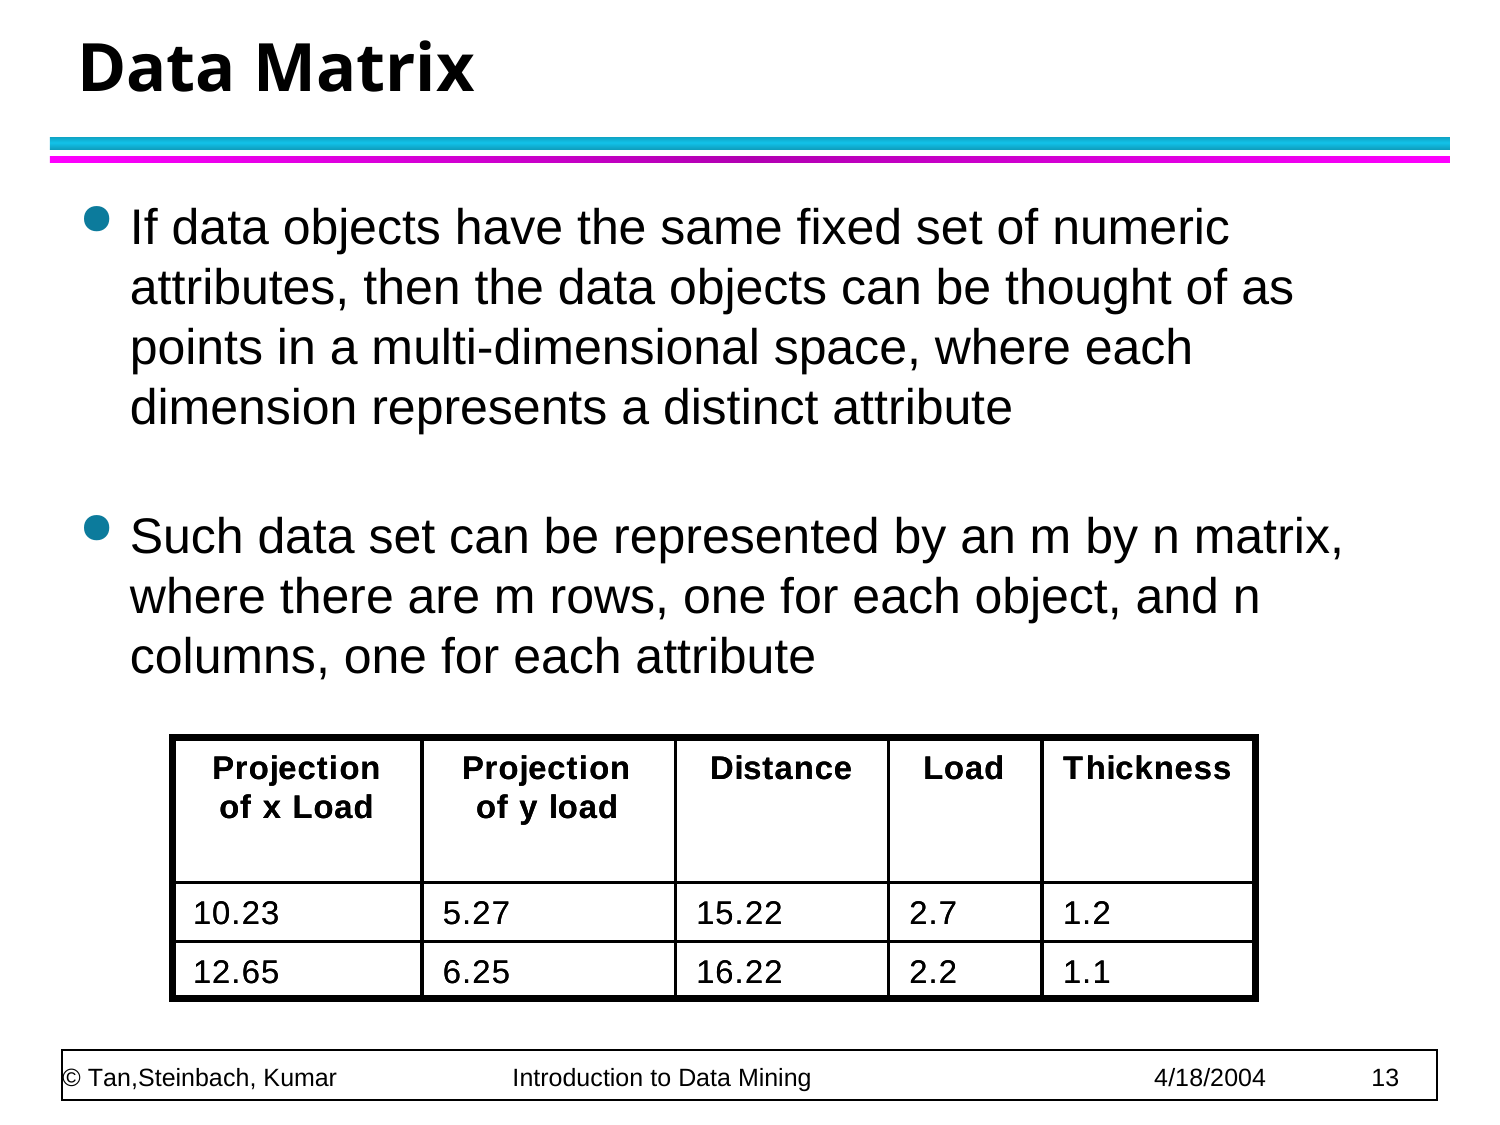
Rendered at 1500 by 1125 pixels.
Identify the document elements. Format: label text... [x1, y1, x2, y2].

title Data Matrix [62, 22, 1421, 113]
list If data objects have the same fixed set of numeric attributes, then the data objects can be thought of as points in a multi-dimensional space, where each dimension represents a distinct attribute Such data set can be represented by an m by n matrix, where there are m rows, one for each object, and n columns, one for each attribute [67, 187, 1432, 701]
chart [162, 727, 1263, 1013]
